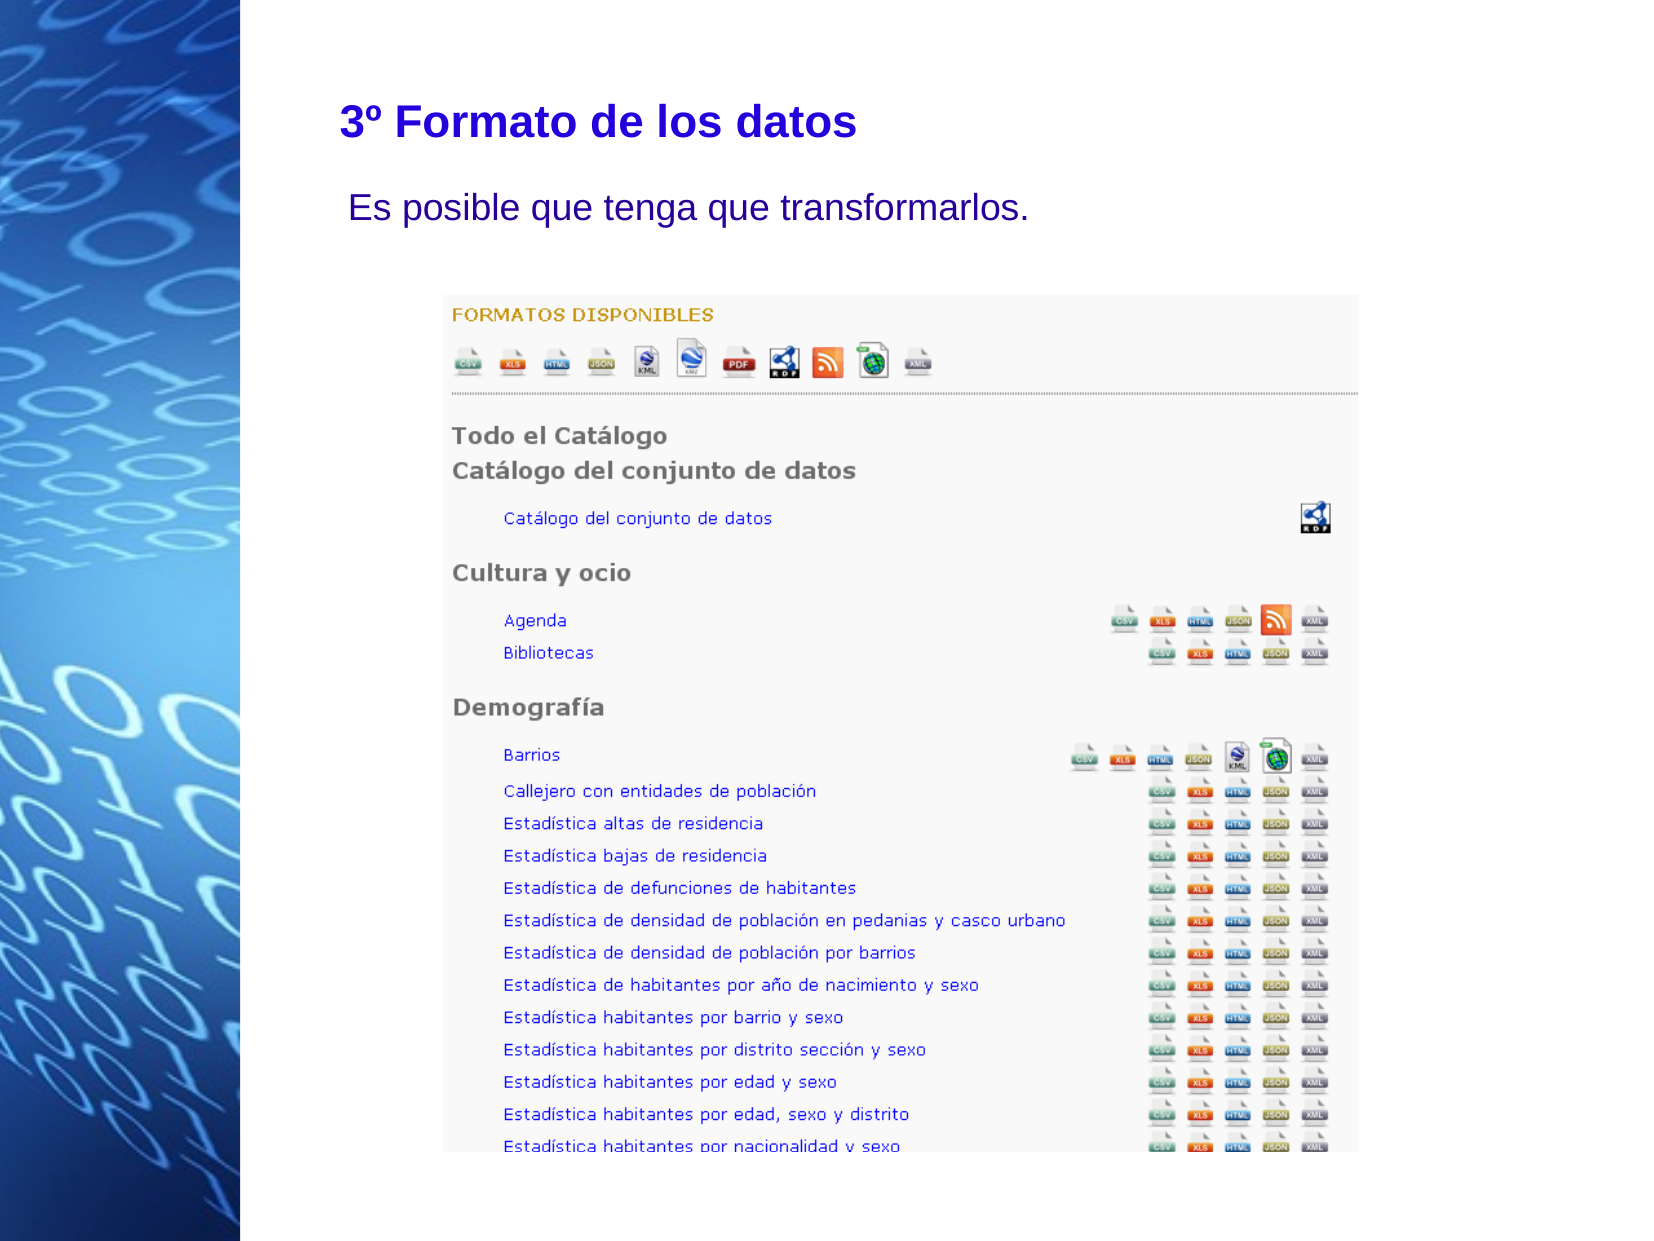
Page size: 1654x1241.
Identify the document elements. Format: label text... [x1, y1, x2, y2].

text_box Es posible que tenga que transformarlos. [333, 179, 1506, 237]
text_box 3º Formato de los datos [324, 88, 873, 198]
picture [0, 0, 241, 1241]
picture [442, 295, 1359, 1152]
